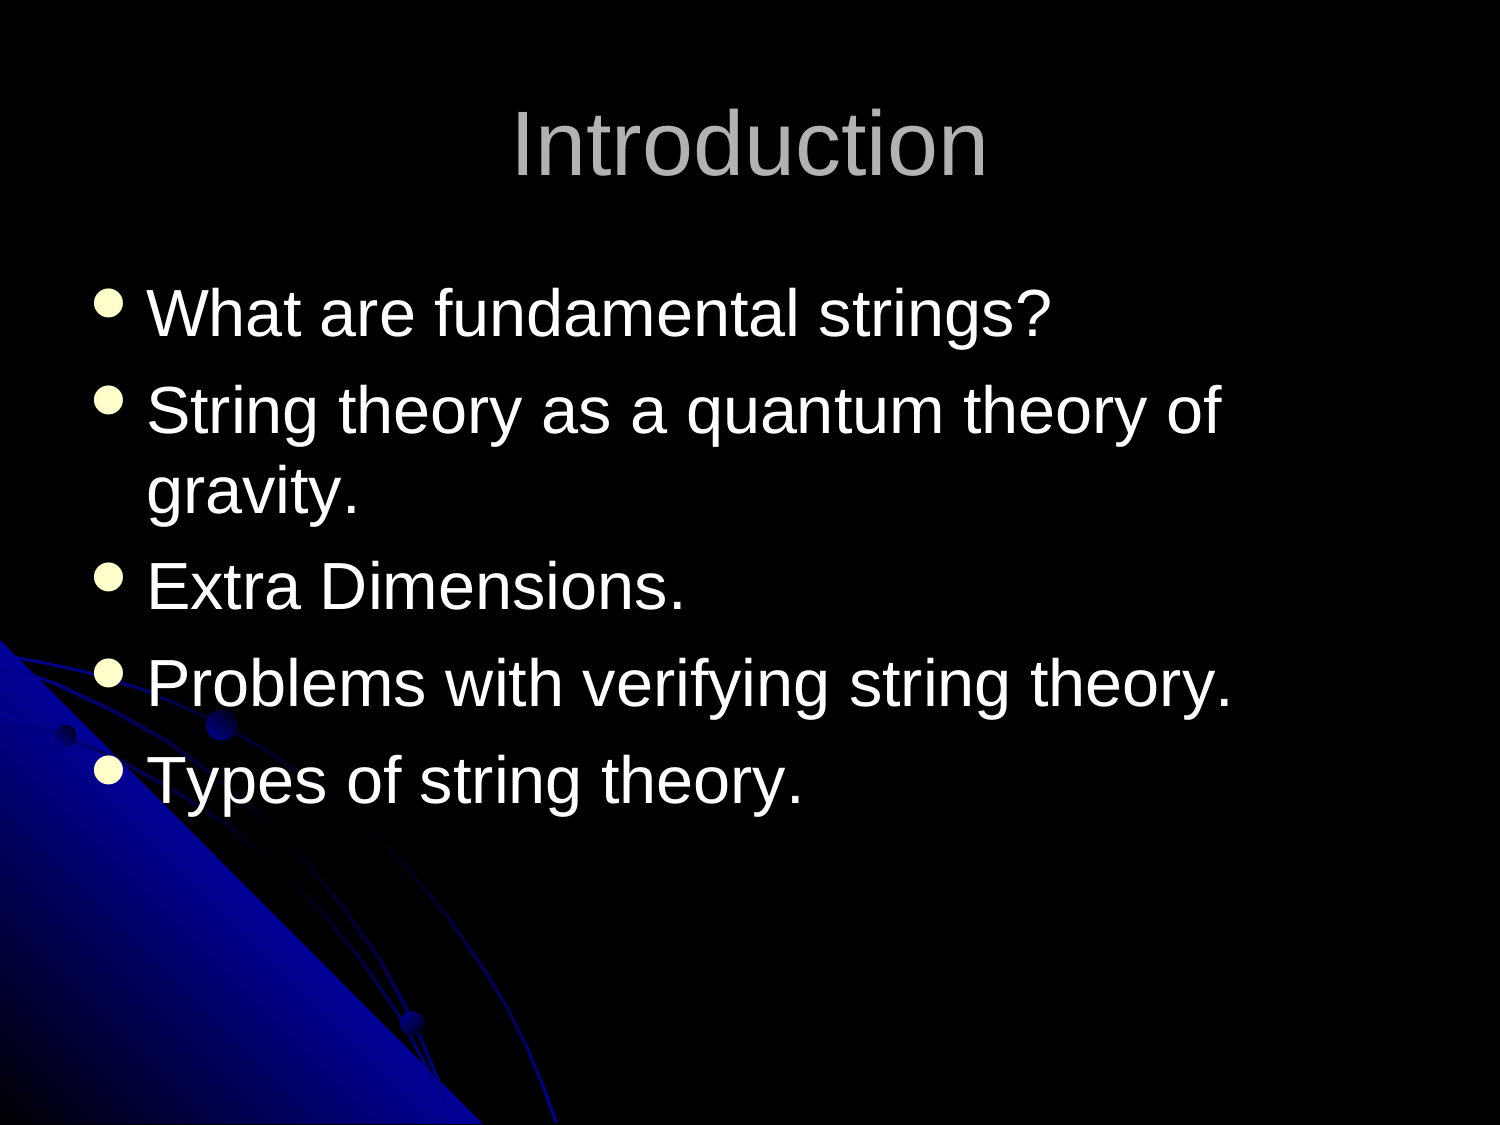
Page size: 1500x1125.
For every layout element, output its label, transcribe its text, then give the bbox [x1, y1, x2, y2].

title Introduction [75, 45, 1426, 233]
list What are fundamental strings? String theory as a quantum theory of gravity. Extra Dimensions. Problems with verifying string theory. Types of string theory. [75, 262, 1426, 1006]
